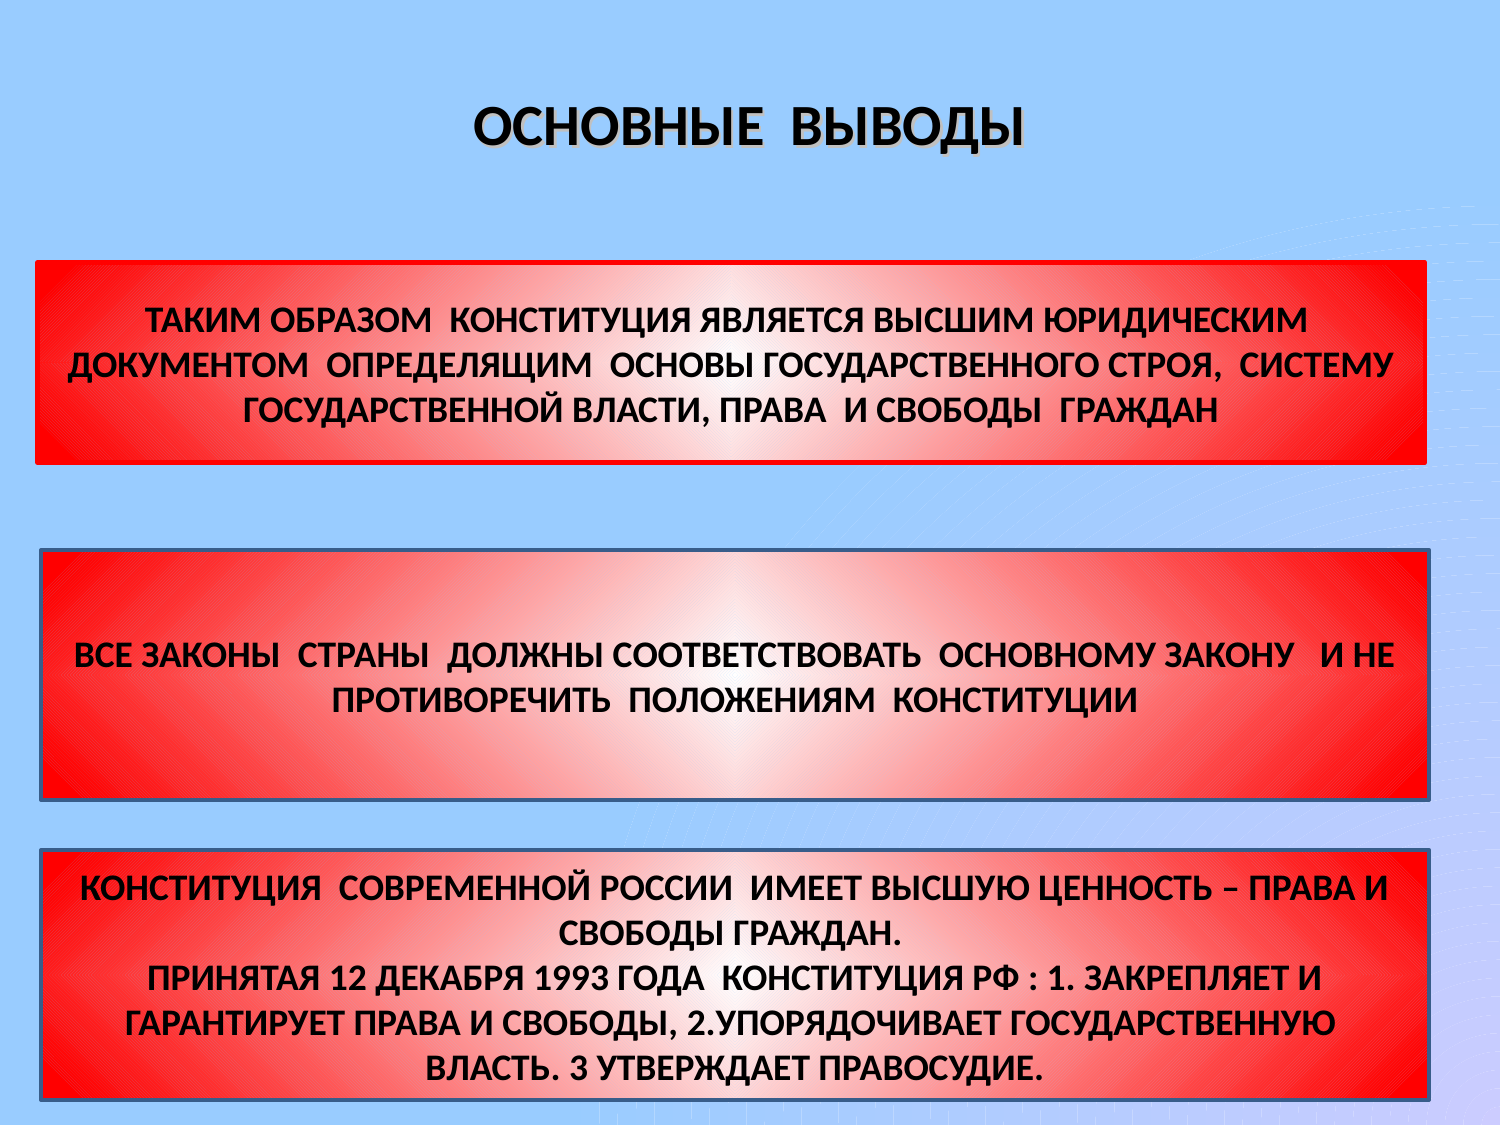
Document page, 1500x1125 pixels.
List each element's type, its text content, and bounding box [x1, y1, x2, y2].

text_box ВСЕ ЗАКОНЫ СТРАНЫ ДОЛЖНЫ СООТВЕТСТВОВАТЬ ОСНОВНОМУ ЗАКОНУ И НЕ ПРОТИВОРЕЧИТЬ ПОЛОЖЕНИЯМ КОНСТИТУЦИИ [41, 550, 1429, 800]
text_box КОНСТИТУЦИЯ СОВРЕМЕННОЙ РОССИИ ИМЕЕТ ВЫСШУЮ ЦЕННОСТЬ – ПРАВА И СВОБОДЫ ГРАЖДАН. ПРИНЯТАЯ 12 ДЕКАБРЯ 1993 ГОДА КОНСТИТУЦИЯ РФ : 1. ЗАКРЕПЛЯЕТ И ГАРАНТИРУЕТ ПРАВА И СВОБОДЫ, 2.УПОРЯДОЧИВАЕТ ГОСУДАРСТВЕННУЮ ВЛАСТЬ. 3 УТВЕРЖДАЕТ ПРАВОСУДИЕ. [41, 850, 1429, 1100]
title ОСНОВНЫЕ ВЫВОДЫ [75, 45, 1426, 201]
text_box ТАКИМ ОБРАЗОМ КОНСТИТУЦИЯ ЯВЛЯЕТСЯ ВЫСШИМ ЮРИДИЧЕСКИМ ДОКУМЕНТОМ ОПРЕДЕЛЯЩИМ ОСНОВЫ ГОСУДАРСТВЕННОГО СТРОЯ, СИСТЕМУ ГОСУДАРСТВЕННОЙ ВЛАСТИ, ПРАВА И СВОБОДЫ ГРАЖДАН [37, 262, 1425, 463]
